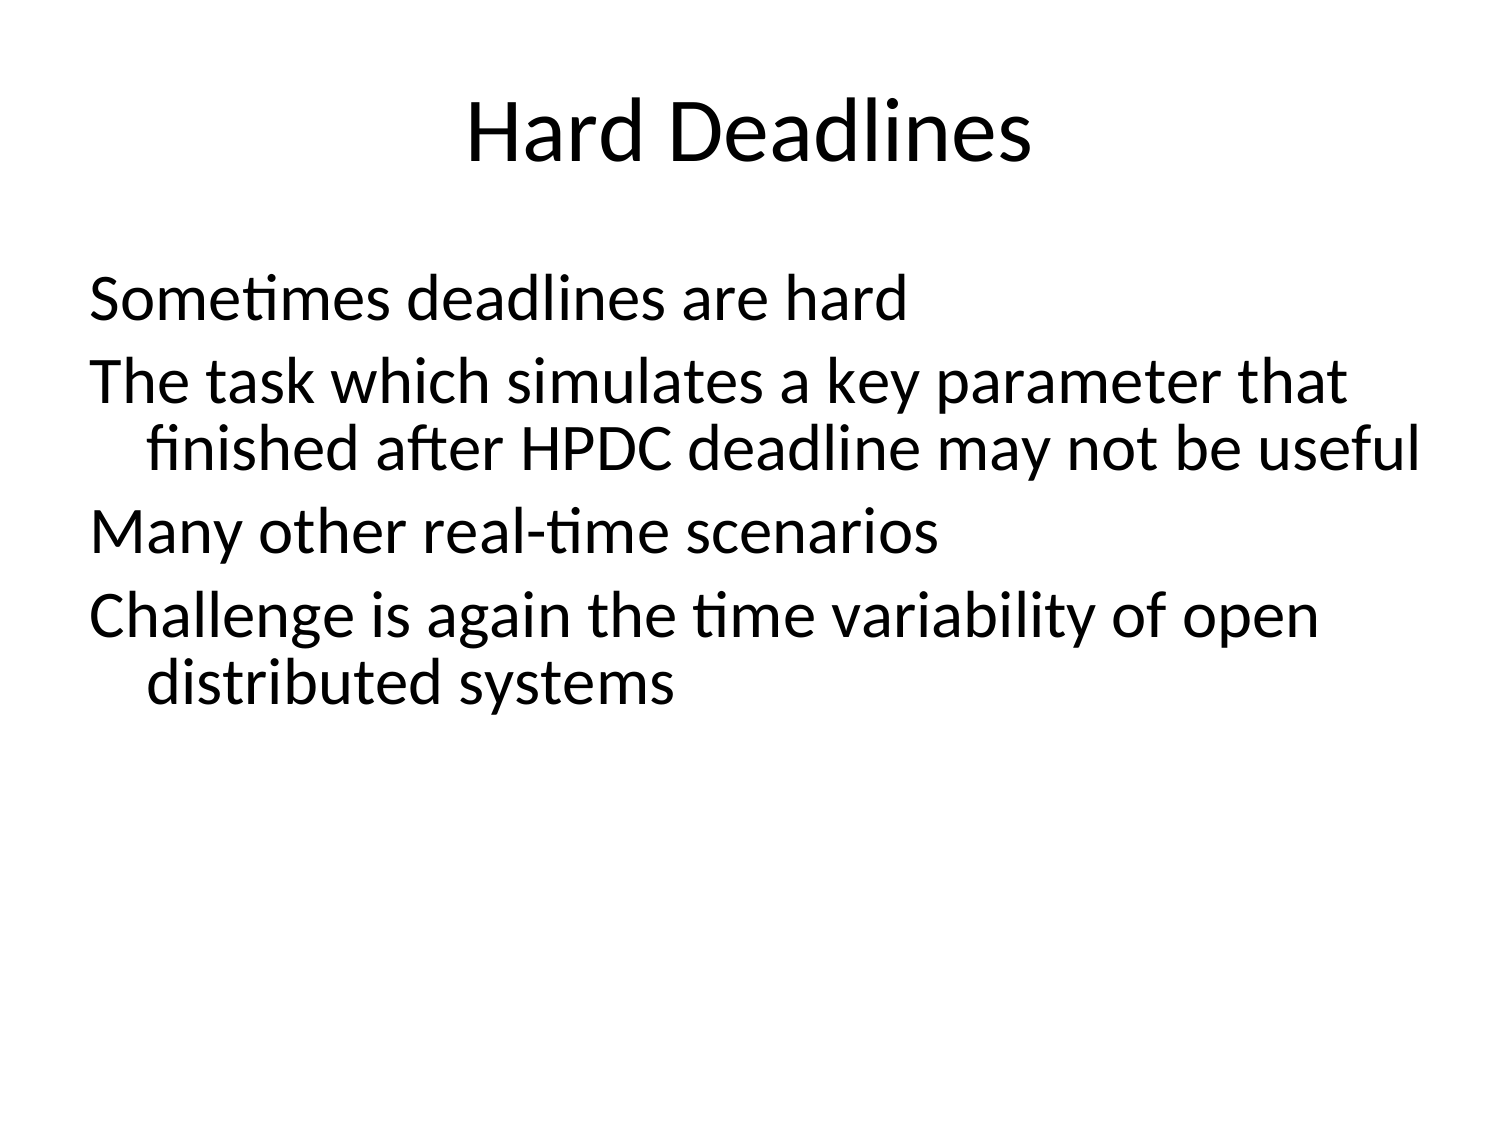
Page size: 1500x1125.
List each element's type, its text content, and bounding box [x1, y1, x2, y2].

title Hard Deadlines [75, 45, 1426, 233]
list Sometimes deadlines are hard The task which simulates a key parameter that finished after HPDC deadline may not be useful Many other real-time scenarios Challenge is again the time variability of open distributed systems [75, 262, 1500, 1006]
